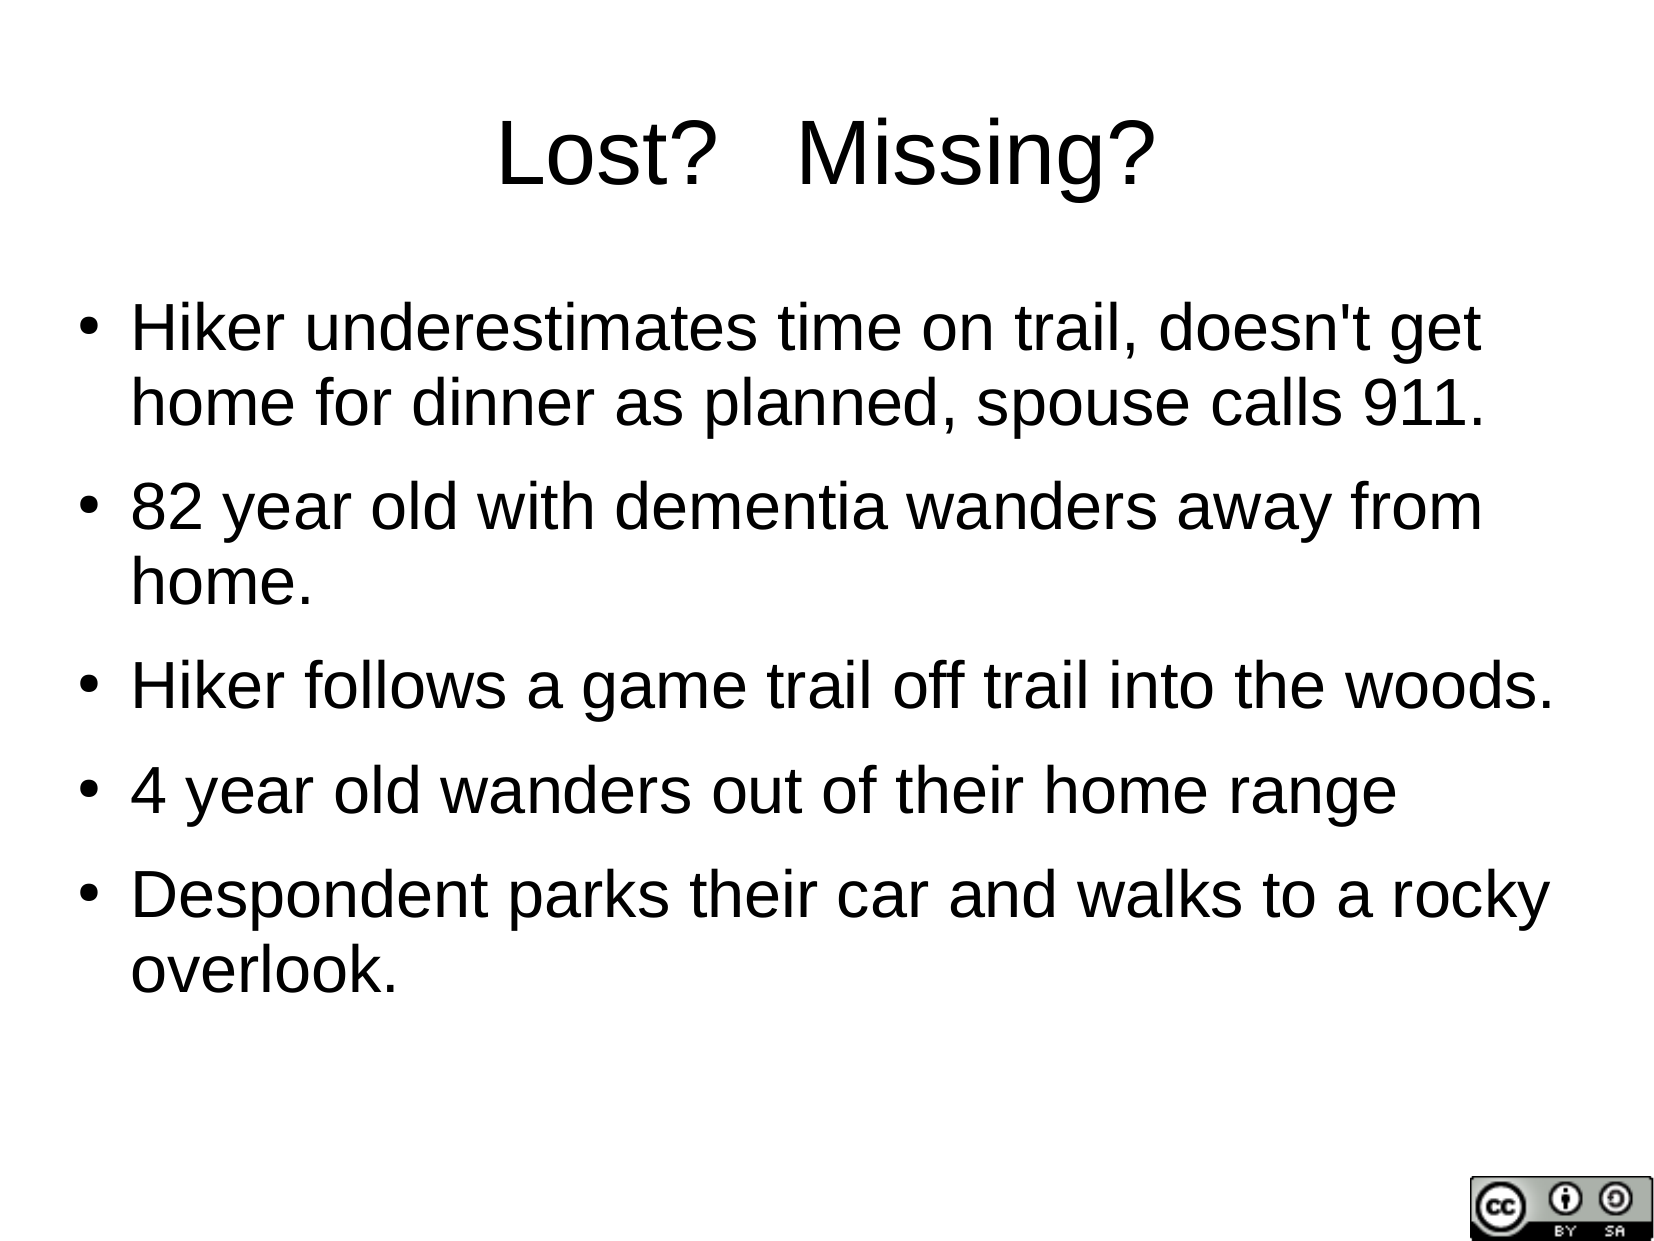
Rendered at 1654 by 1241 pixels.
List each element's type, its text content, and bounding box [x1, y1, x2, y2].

title Lost? Missing? [82, 49, 1571, 257]
picture [1470, 1176, 1654, 1241]
list Hiker underestimates time on trail, doesn't get home for dinner as planned, spouse calls 911. 82 year old with dementia wanders away from home. Hiker follows a game trail off trail into the woods. 4 year old wanders out of their home range Despondent parks their car and walks to a rocky overlook. [59, 290, 1593, 1095]
